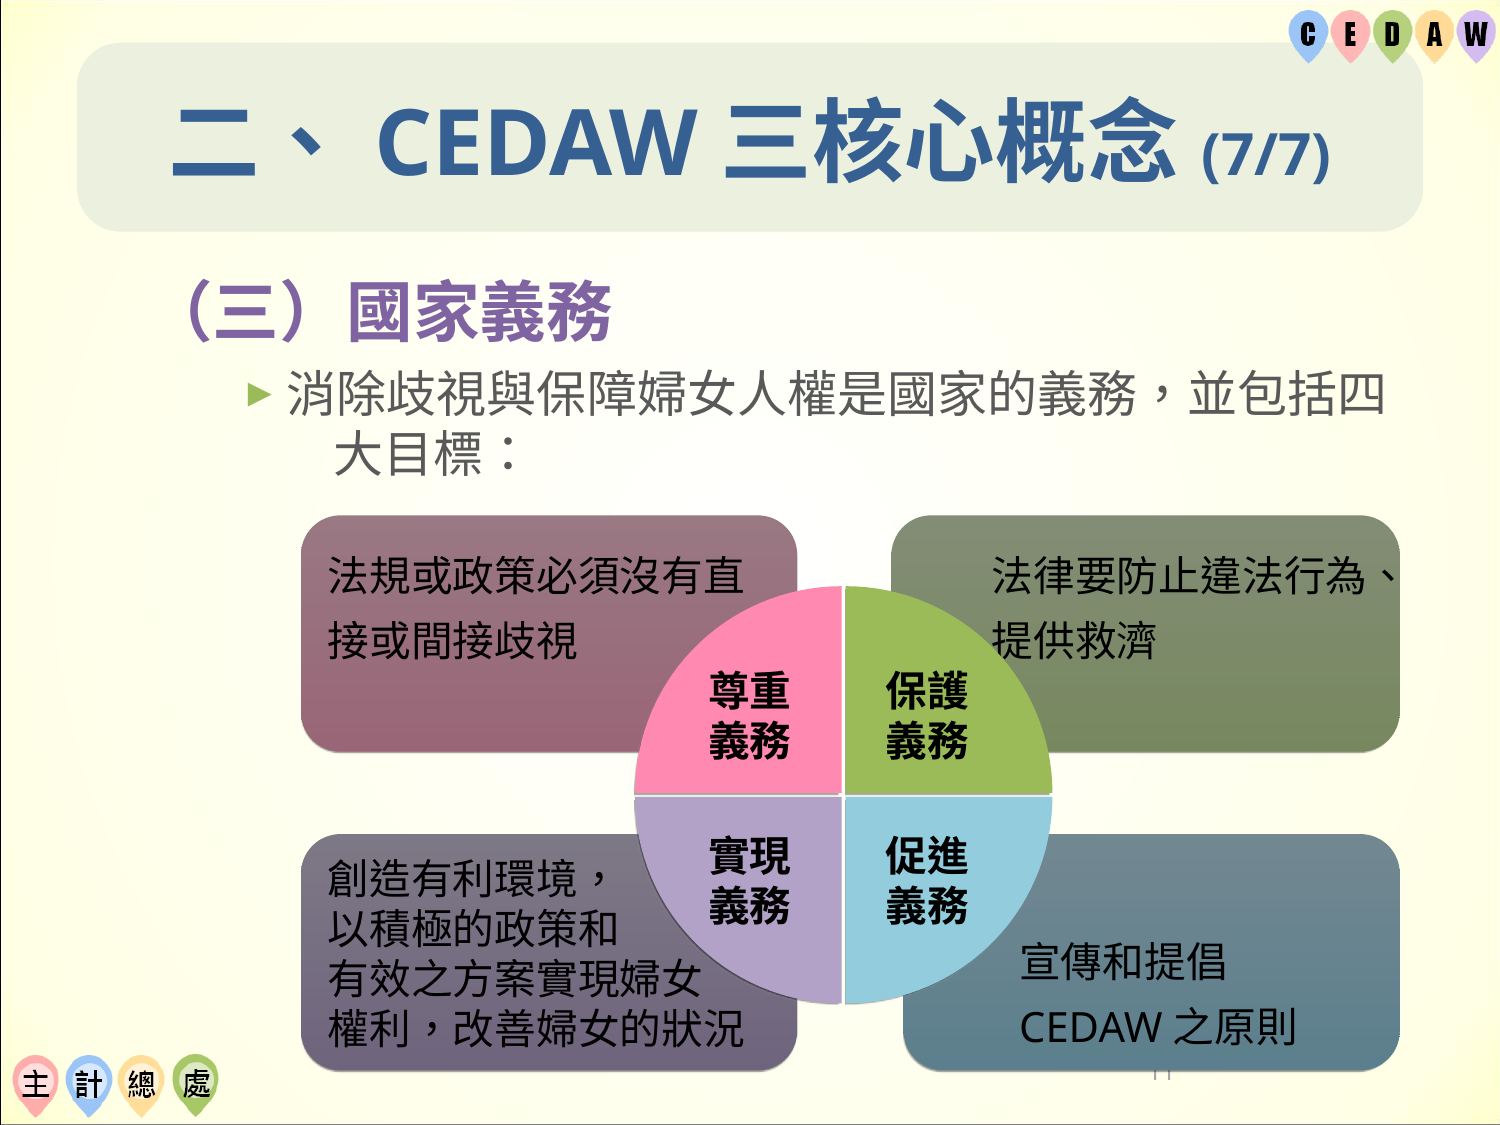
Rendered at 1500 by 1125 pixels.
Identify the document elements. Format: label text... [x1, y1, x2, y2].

text_box 宣傳和提倡CEDAW之原則 [903, 834, 1400, 1071]
text_box [845, 586, 1002, 657]
text_box 法律要防止違法行為、提供救濟 [891, 515, 1400, 752]
title 二、CEDAW三核心概念(7/7) [75, 45, 1426, 233]
text_box [1132, 1042, 1483, 1103]
text_box 法規或政策必須沒有直接或間接歧視 [301, 515, 798, 752]
text_box 尊重 義務 [667, 657, 833, 774]
text_box 保護 義務 [844, 657, 1010, 774]
text_box [845, 939, 996, 1004]
text_box 創造有利環境， 以積極的政策和 有效之方案實現婦女 權利，改善婦女的狀況 [301, 834, 798, 1071]
text_box [634, 586, 842, 793]
text_box 促進 義務 [844, 822, 1010, 939]
text_box [634, 796, 842, 1004]
text_box 實現 義務 [667, 822, 833, 939]
list （三）國家義務 消除歧視與保障婦女人權是國家的義務，並包括四大目標： [75, 262, 1426, 1005]
text_box [845, 796, 1053, 923]
text_box [845, 667, 1053, 793]
